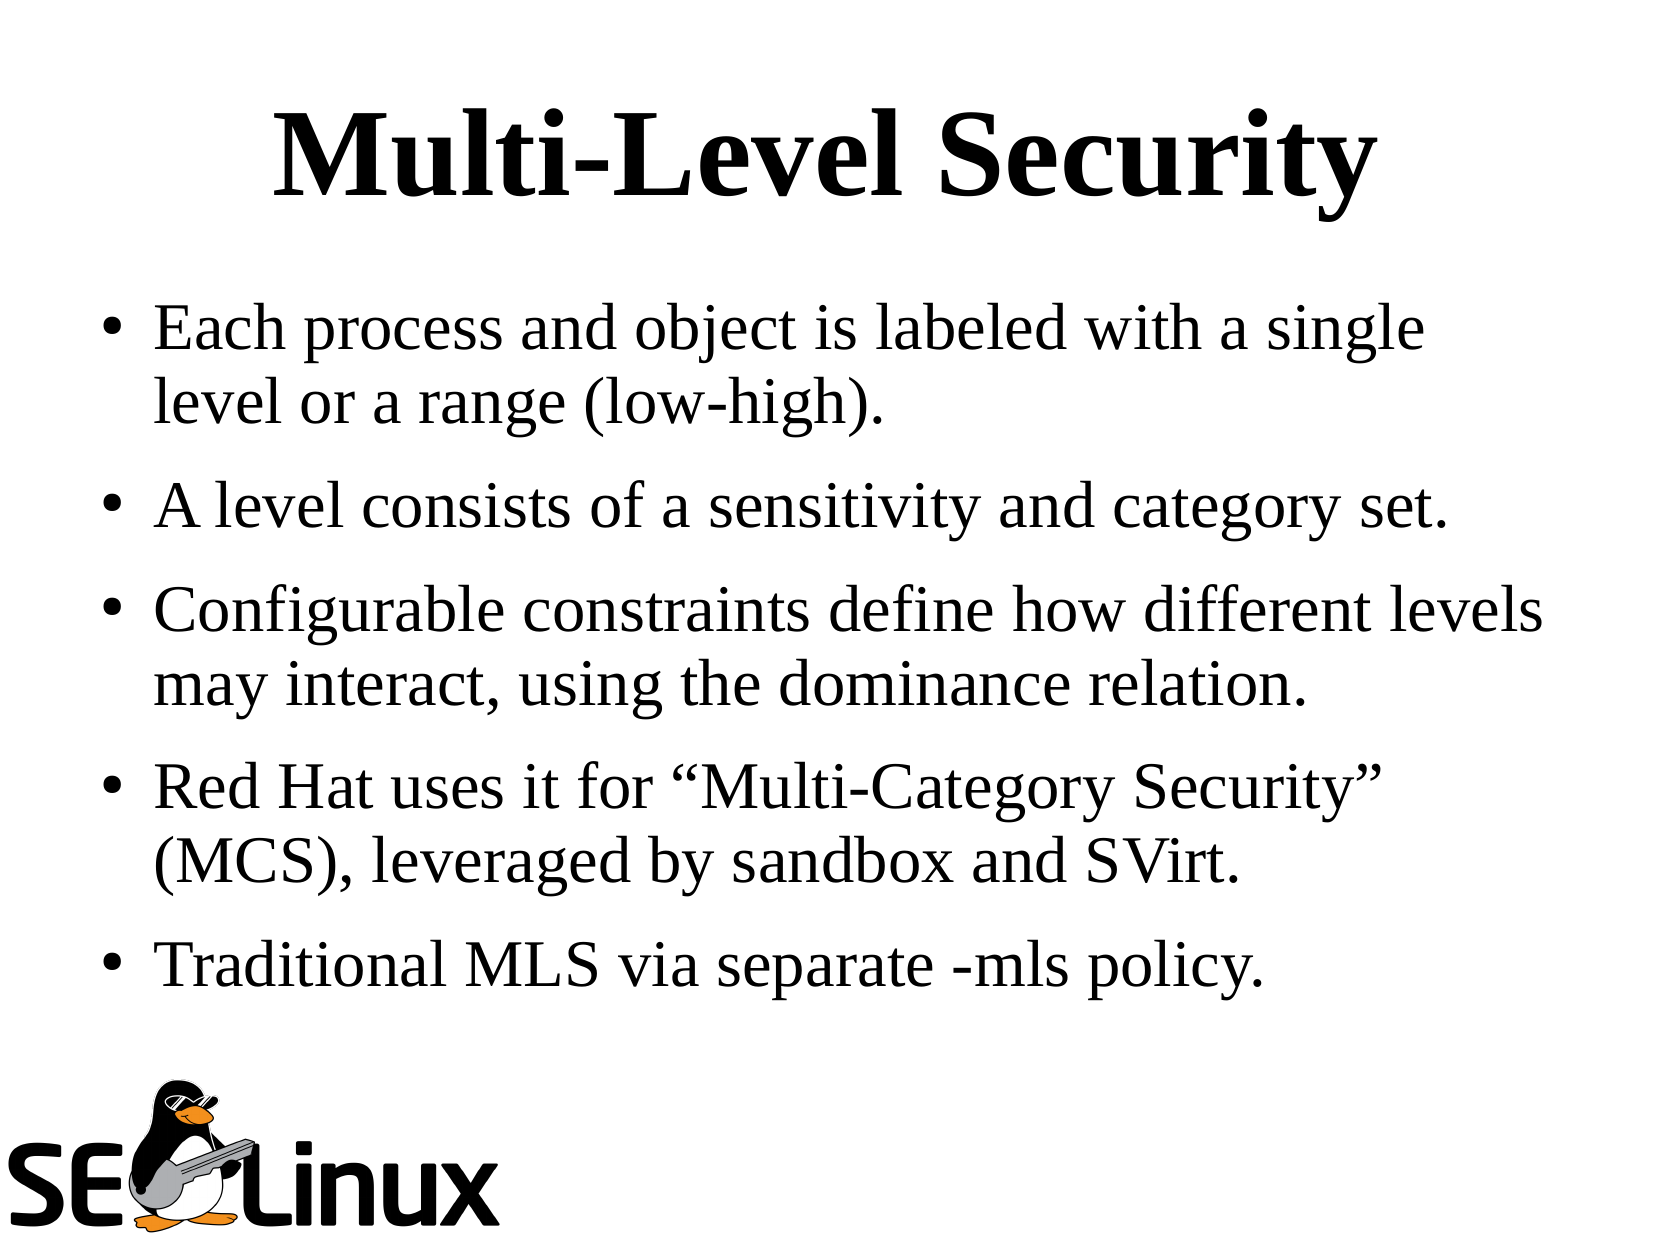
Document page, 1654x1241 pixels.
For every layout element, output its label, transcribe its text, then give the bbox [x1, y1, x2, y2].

picture [0, 919, 526, 1241]
title Multi-Level Security [82, 49, 1571, 257]
list Each process and object is labeled with a single level or a range (low-high). A level consists of a sensitivity and category set. Configurable constraints define how different levels may interact, using the dominance relation. Red Hat uses it for “Multi-Category Security” (MCS), leveraged by sandbox and SVirt. Traditional MLS via separate -mls policy. [82, 290, 1571, 1010]
